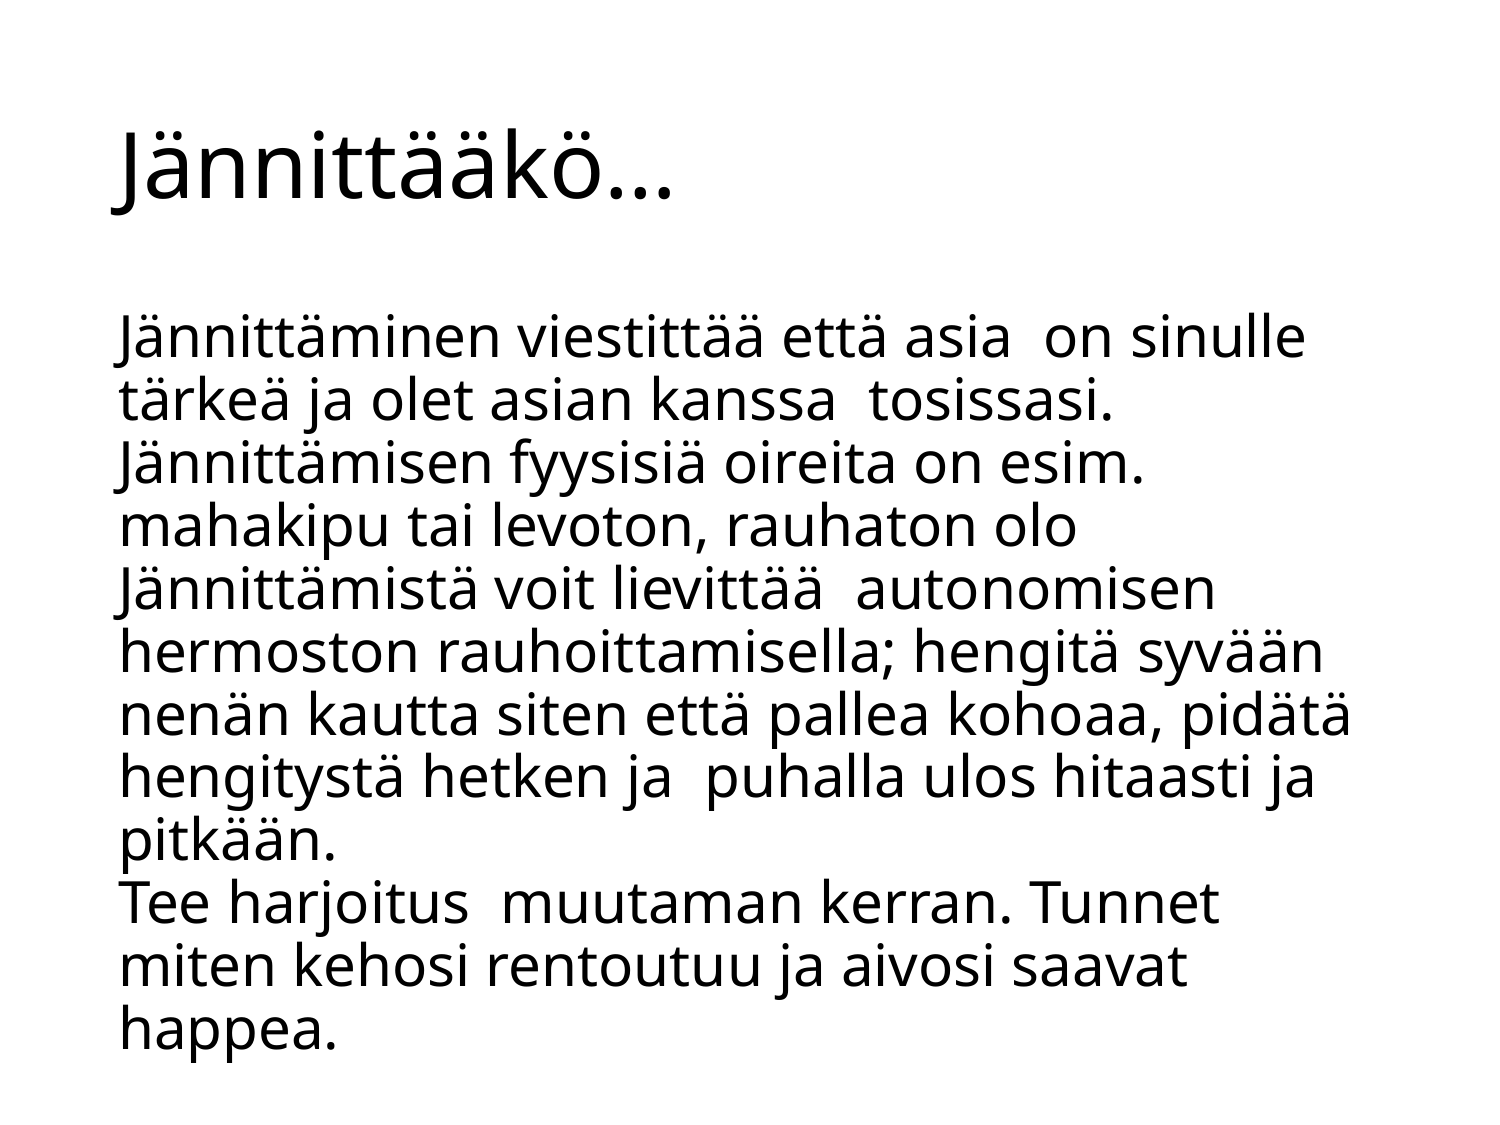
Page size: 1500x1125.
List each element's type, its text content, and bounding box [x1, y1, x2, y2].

title Jännittäminen viestittää että asia on sinulle tärkeä ja olet asian kanssa tosissasi. Jännittämisen fyysisiä oireita on esim. mahakipu tai levoton, rauhaton olo Jännittämistä voit lievittää autonomisen hermoston rauhoittamisella; hengitä syvään nenän kautta siten että pallea kohoaa, pidätä hengitystä hetken ja puhalla ulos hitaasti ja pitkään. Tee harjoitus muutaman kerran. Tunnet miten kehosi rentoutuu ja aivosi saavat happea. [103, 299, 1397, 1014]
title Jännittääkö… [103, 59, 1397, 278]
